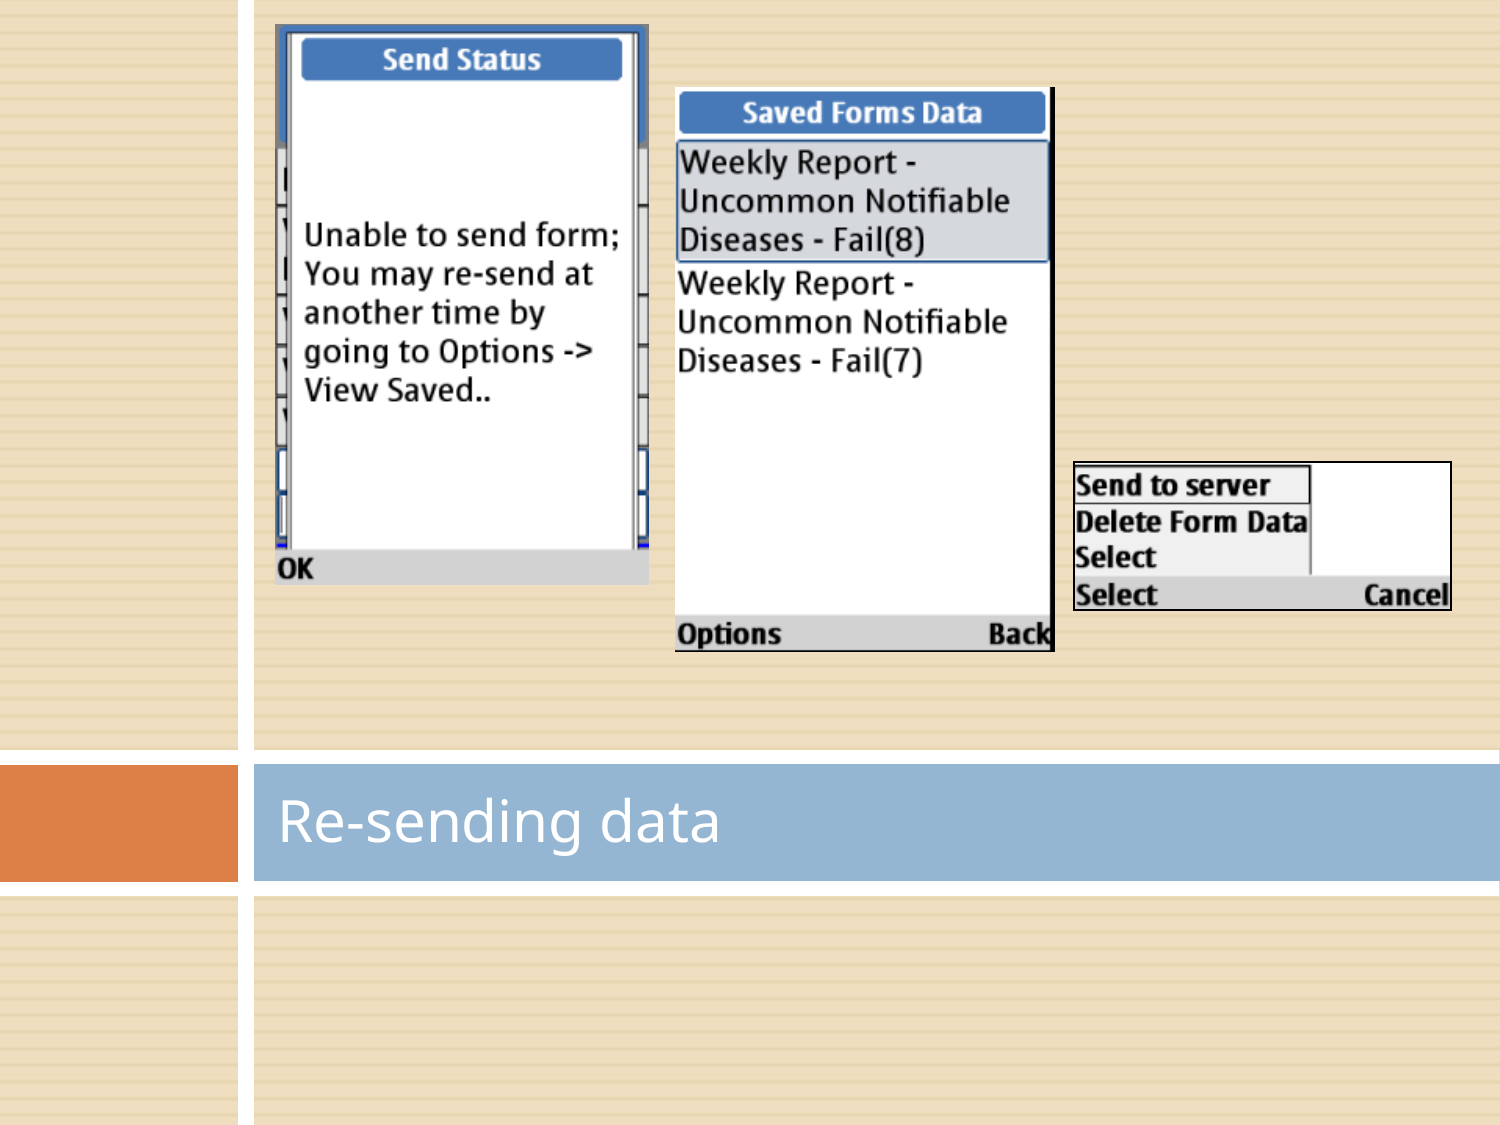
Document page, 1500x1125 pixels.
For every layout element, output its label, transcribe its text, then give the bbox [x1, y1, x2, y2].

picture [275, 24, 649, 585]
picture [675, 87, 1055, 652]
title Re-sending data [262, 762, 1463, 876]
picture [1074, 462, 1450, 610]
